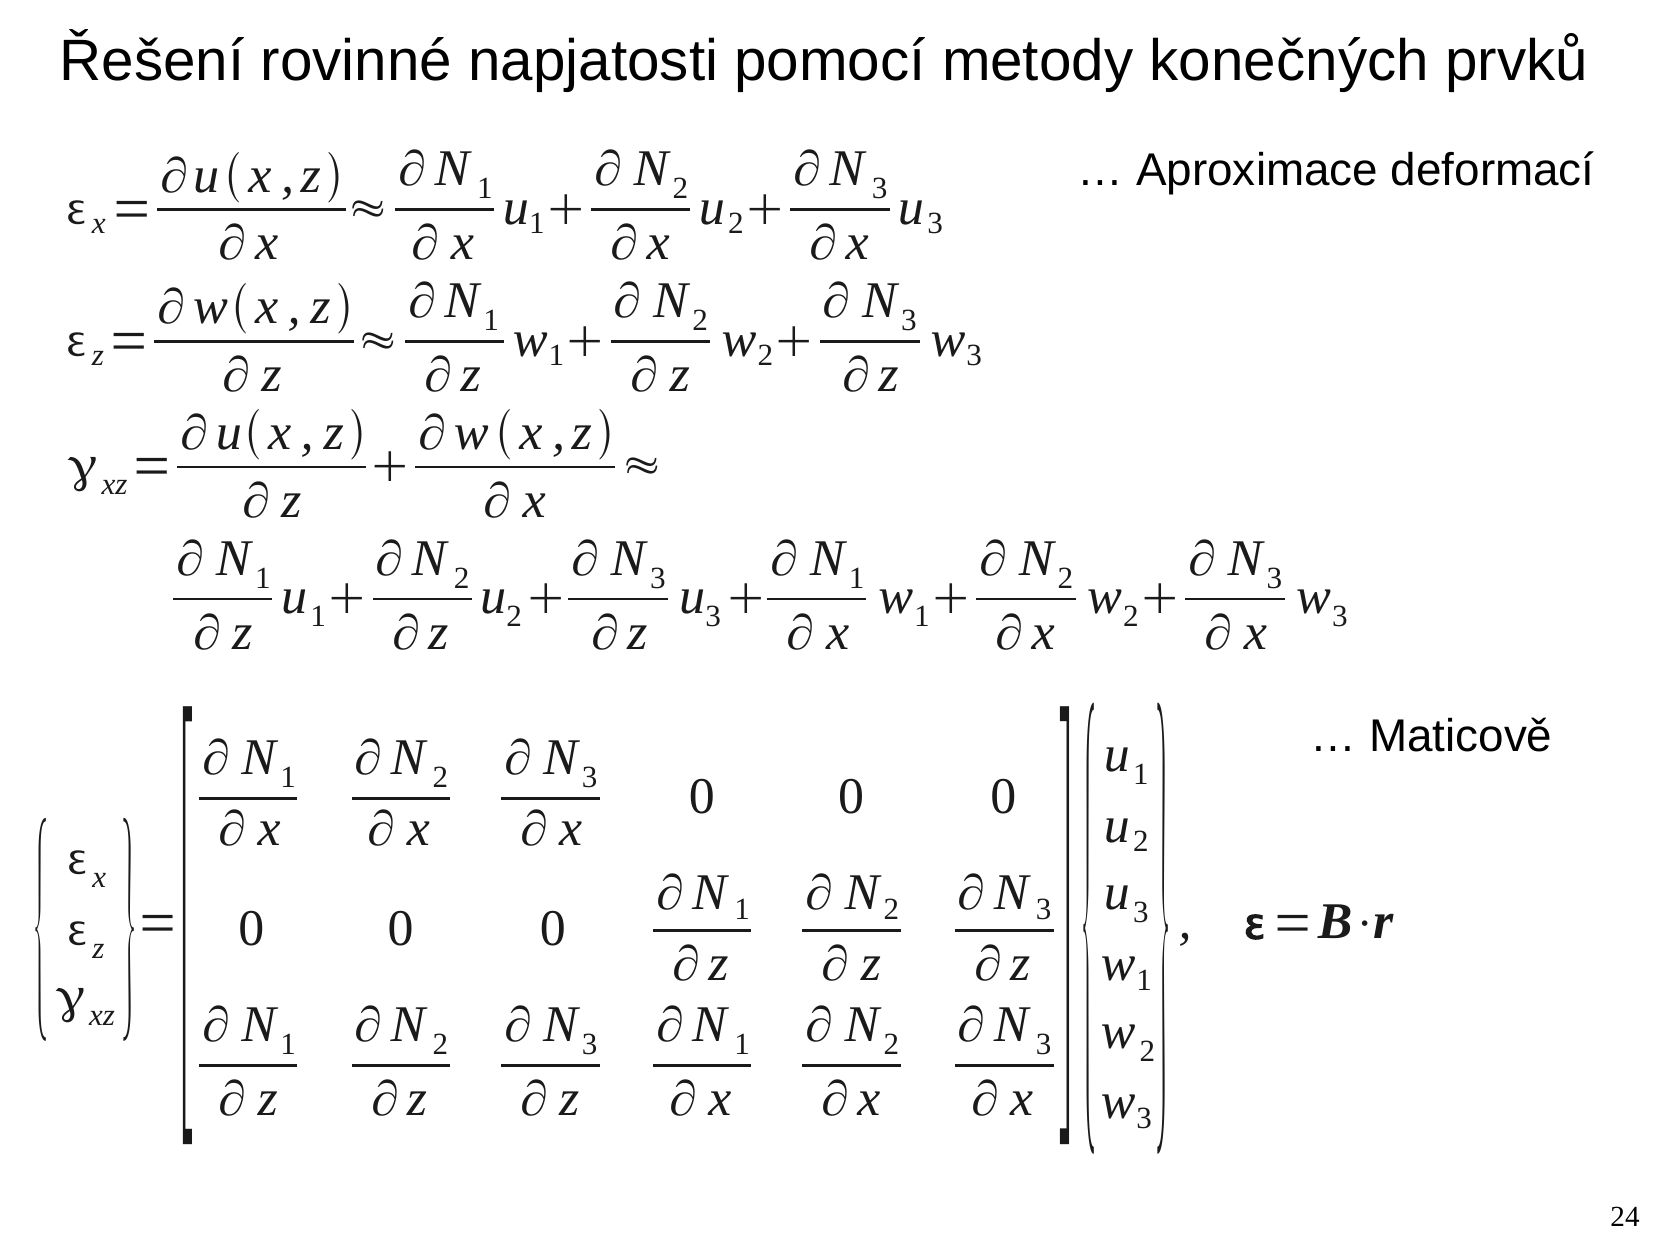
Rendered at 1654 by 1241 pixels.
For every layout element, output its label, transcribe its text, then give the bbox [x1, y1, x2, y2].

chart [14, 700, 1407, 1157]
chart [46, 140, 1361, 660]
text_box … Aproximace deformací [1062, 136, 1625, 209]
text_box … Maticově [1295, 702, 1577, 775]
title Řešení rovinné napjatosti pomocí metody konečných prvků [37, 8, 1613, 113]
